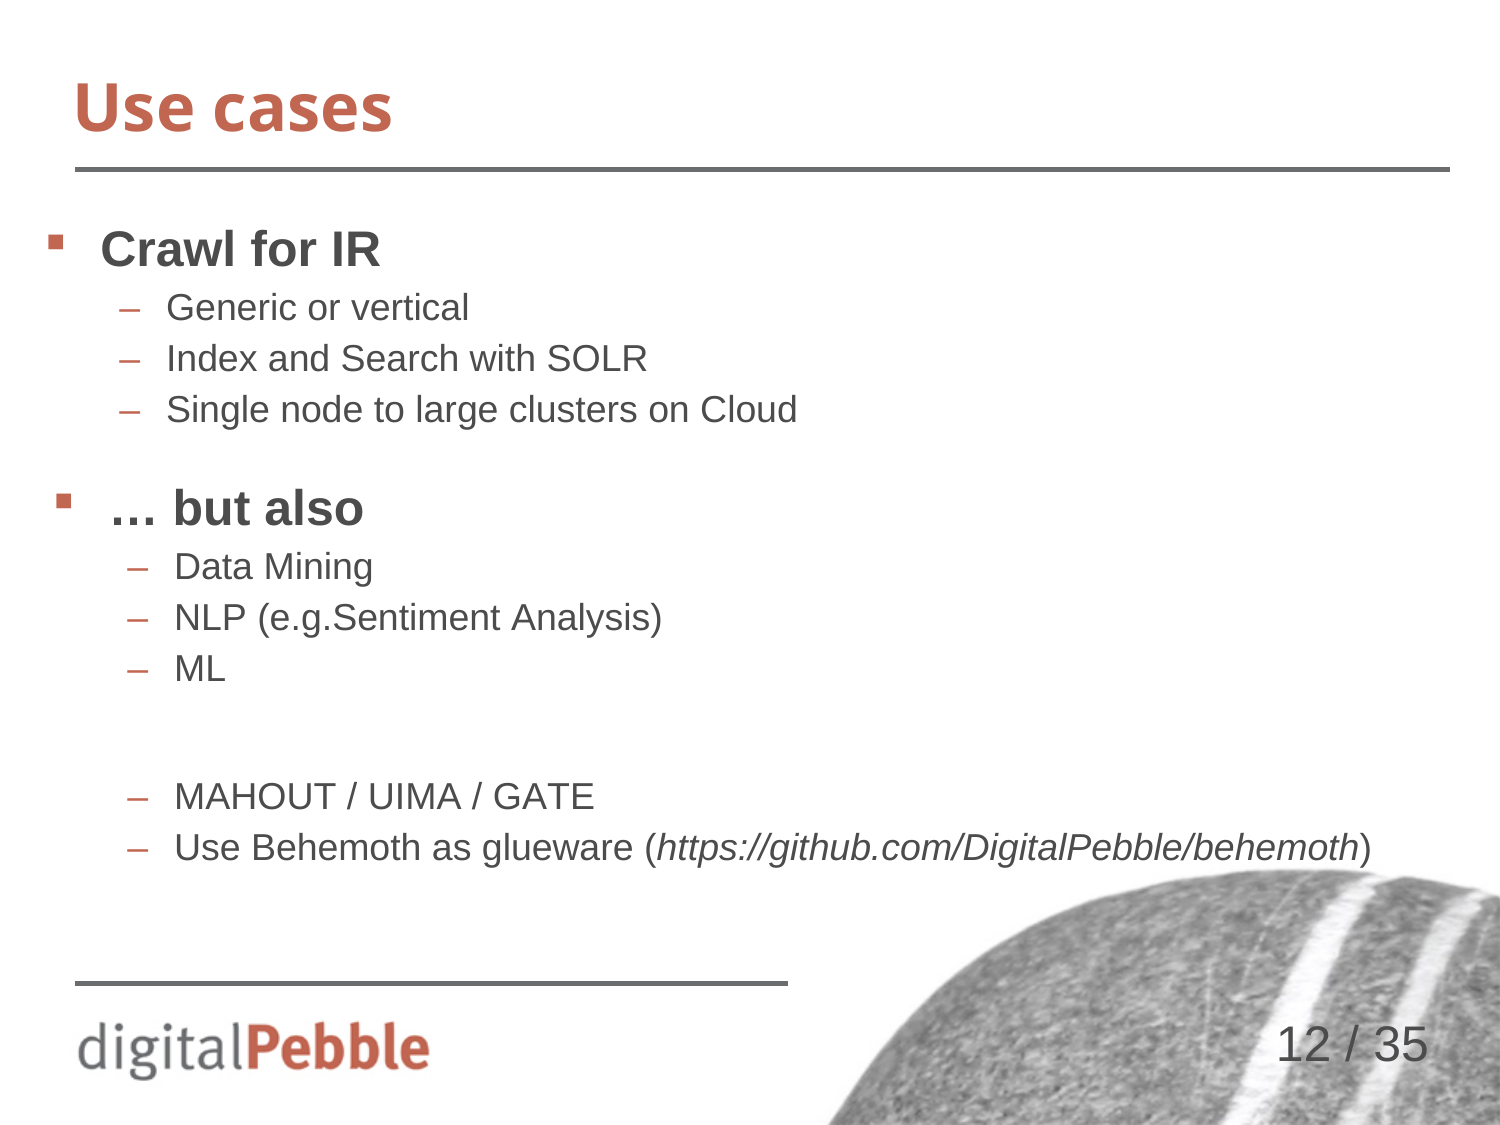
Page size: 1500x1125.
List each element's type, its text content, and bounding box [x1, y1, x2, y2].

list MAHOUT / UIMA / GATE Use Behemoth as glueware (https://github.com/DigitalPebble/behemoth) [37, 767, 1418, 1004]
list … but also Data Mining NLP (e.g.Sentiment Analysis) ML [37, 472, 1418, 761]
title Use cases [57, 37, 1438, 174]
list Crawl for IR Generic or vertical Index and Search with SOLR Single node to large clusters on Cloud [29, 213, 1410, 502]
picture [0, 0, 1500, 1125]
